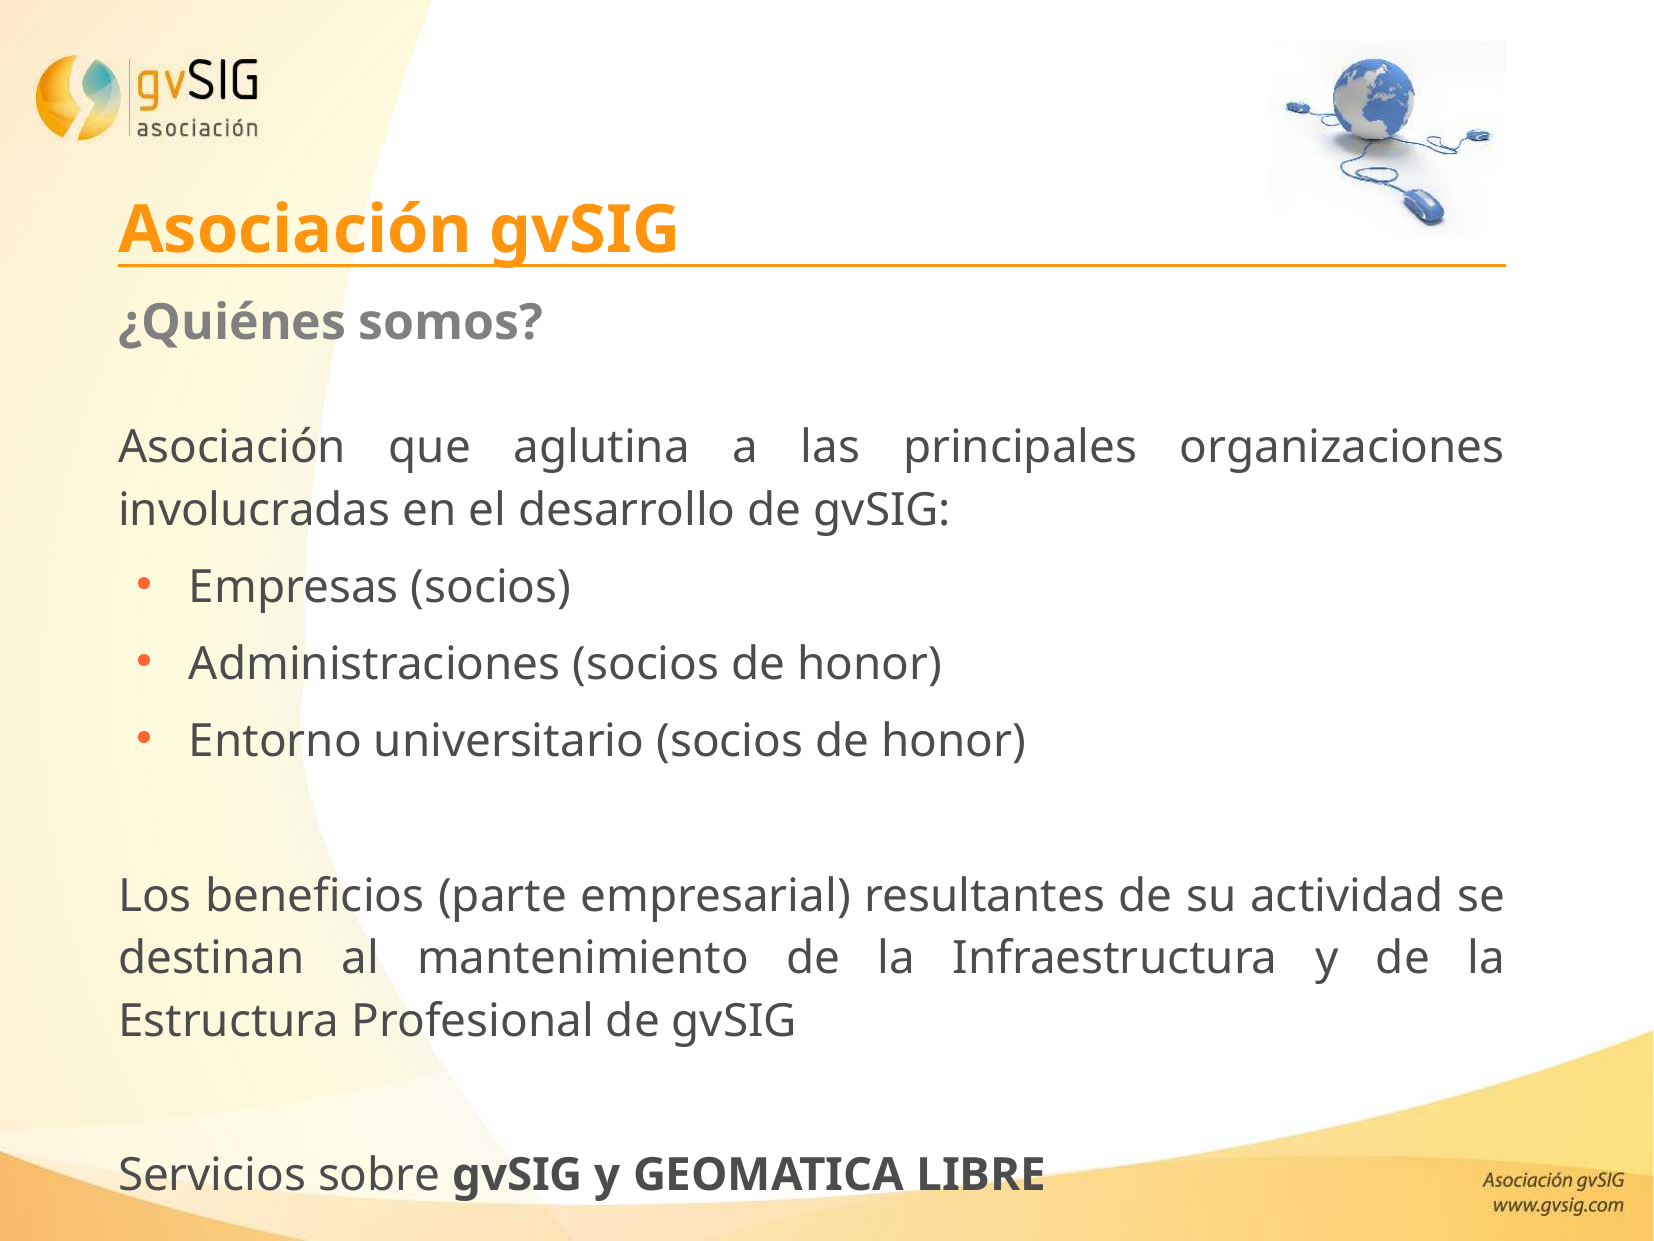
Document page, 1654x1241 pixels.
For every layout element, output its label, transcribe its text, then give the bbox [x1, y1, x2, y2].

list Asociación que aglutina a las principales organizaciones involucradas en el desarrollo de gvSIG: Empresas (socios) Administraciones (socios de honor) Entorno universitario (socios de honor) Los beneficios (parte empresarial) resultantes de su actividad se destinan al mantenimiento de la Infraestructura y de la Estructura Profesional de gvSIG Servicios sobre gvSIG y GEOMATICA LIBRE [118, 413, 1506, 1152]
title Asociación gvSIG [118, 177, 1607, 276]
title ¿Quiénes somos? [118, 276, 739, 365]
picture [0, 0, 1654, 1241]
